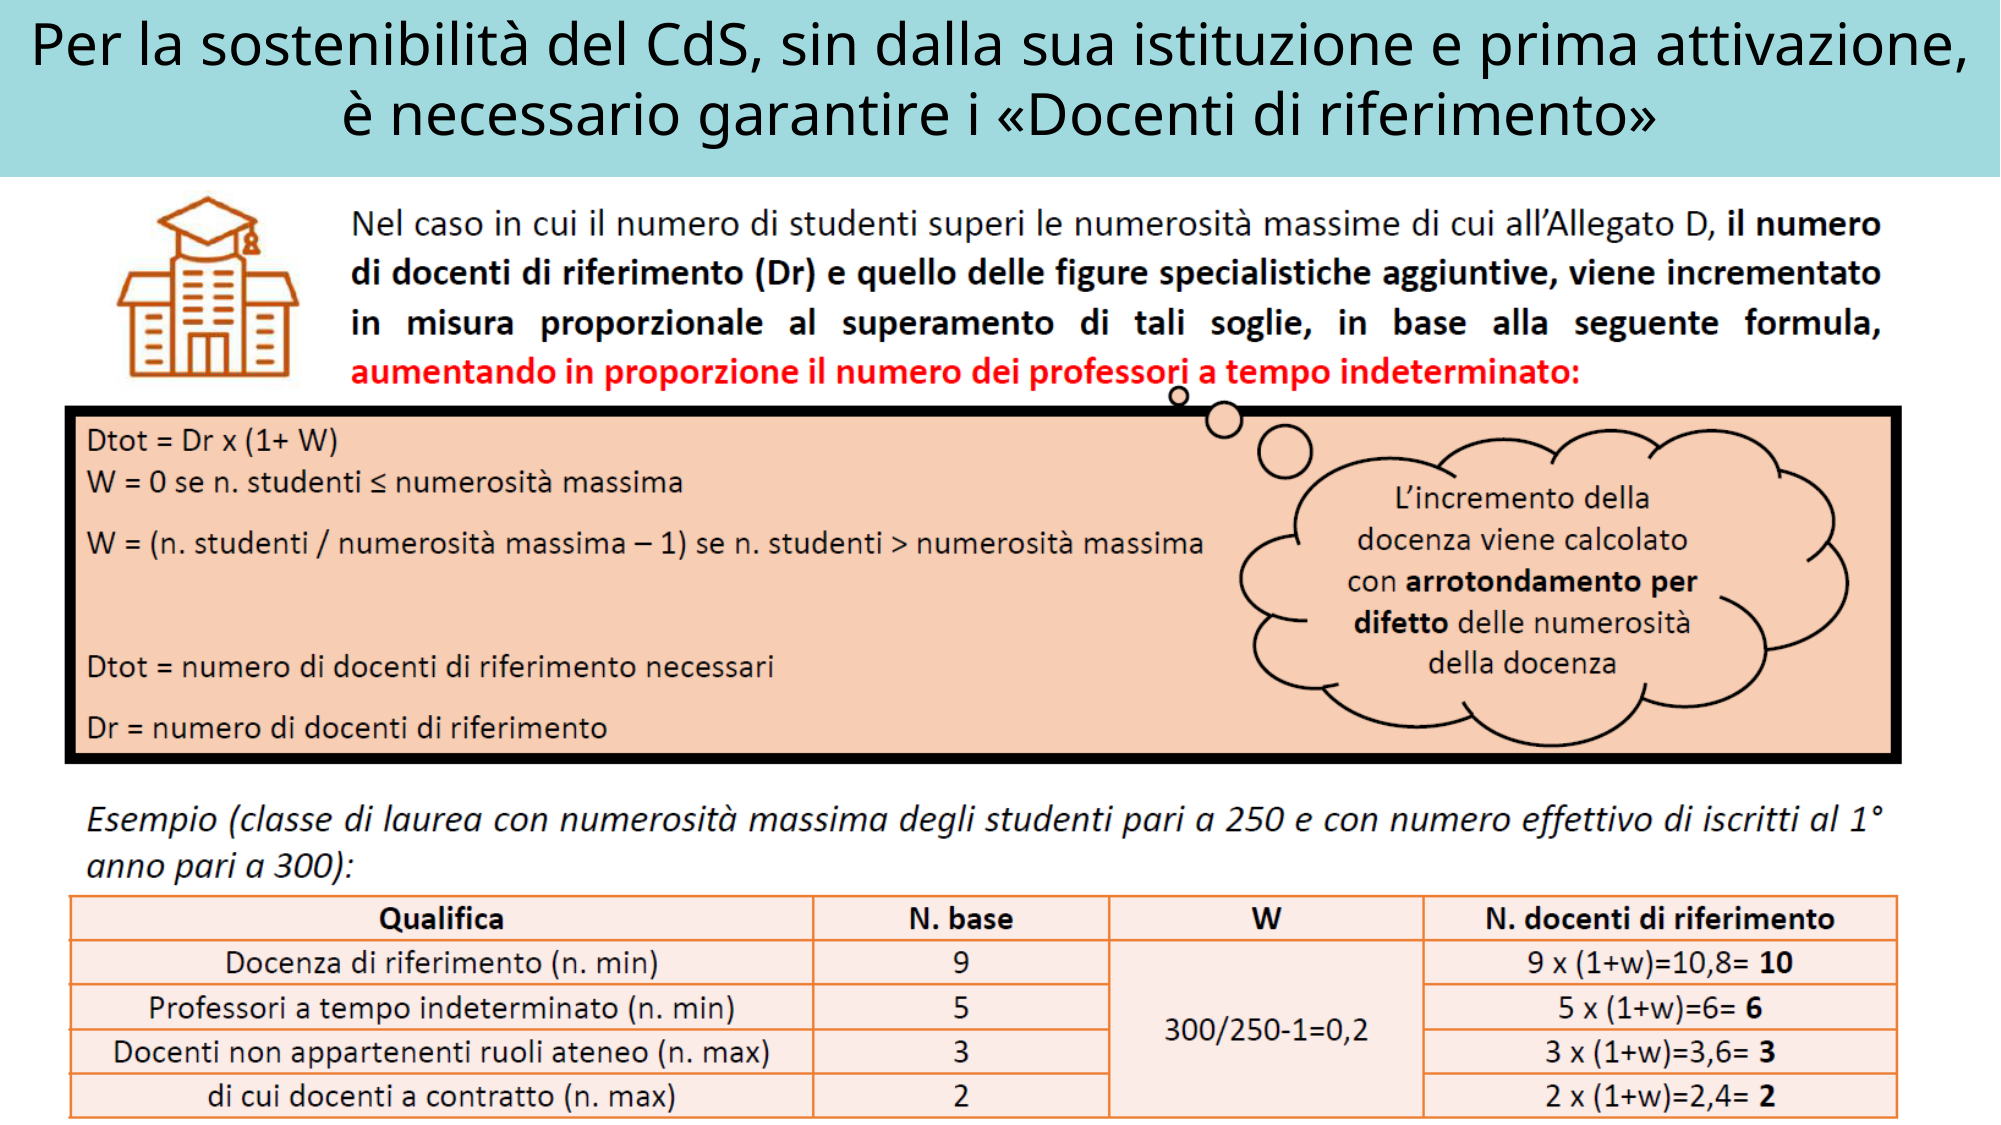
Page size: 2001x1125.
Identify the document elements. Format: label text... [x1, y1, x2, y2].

text_box Per la sostenibilità del CdS, sin dalla sua istituzione e prima attivazione, è necessario garantire i «Docenti di riferimento» [0, 0, 2000, 157]
picture [0, 177, 2000, 1125]
